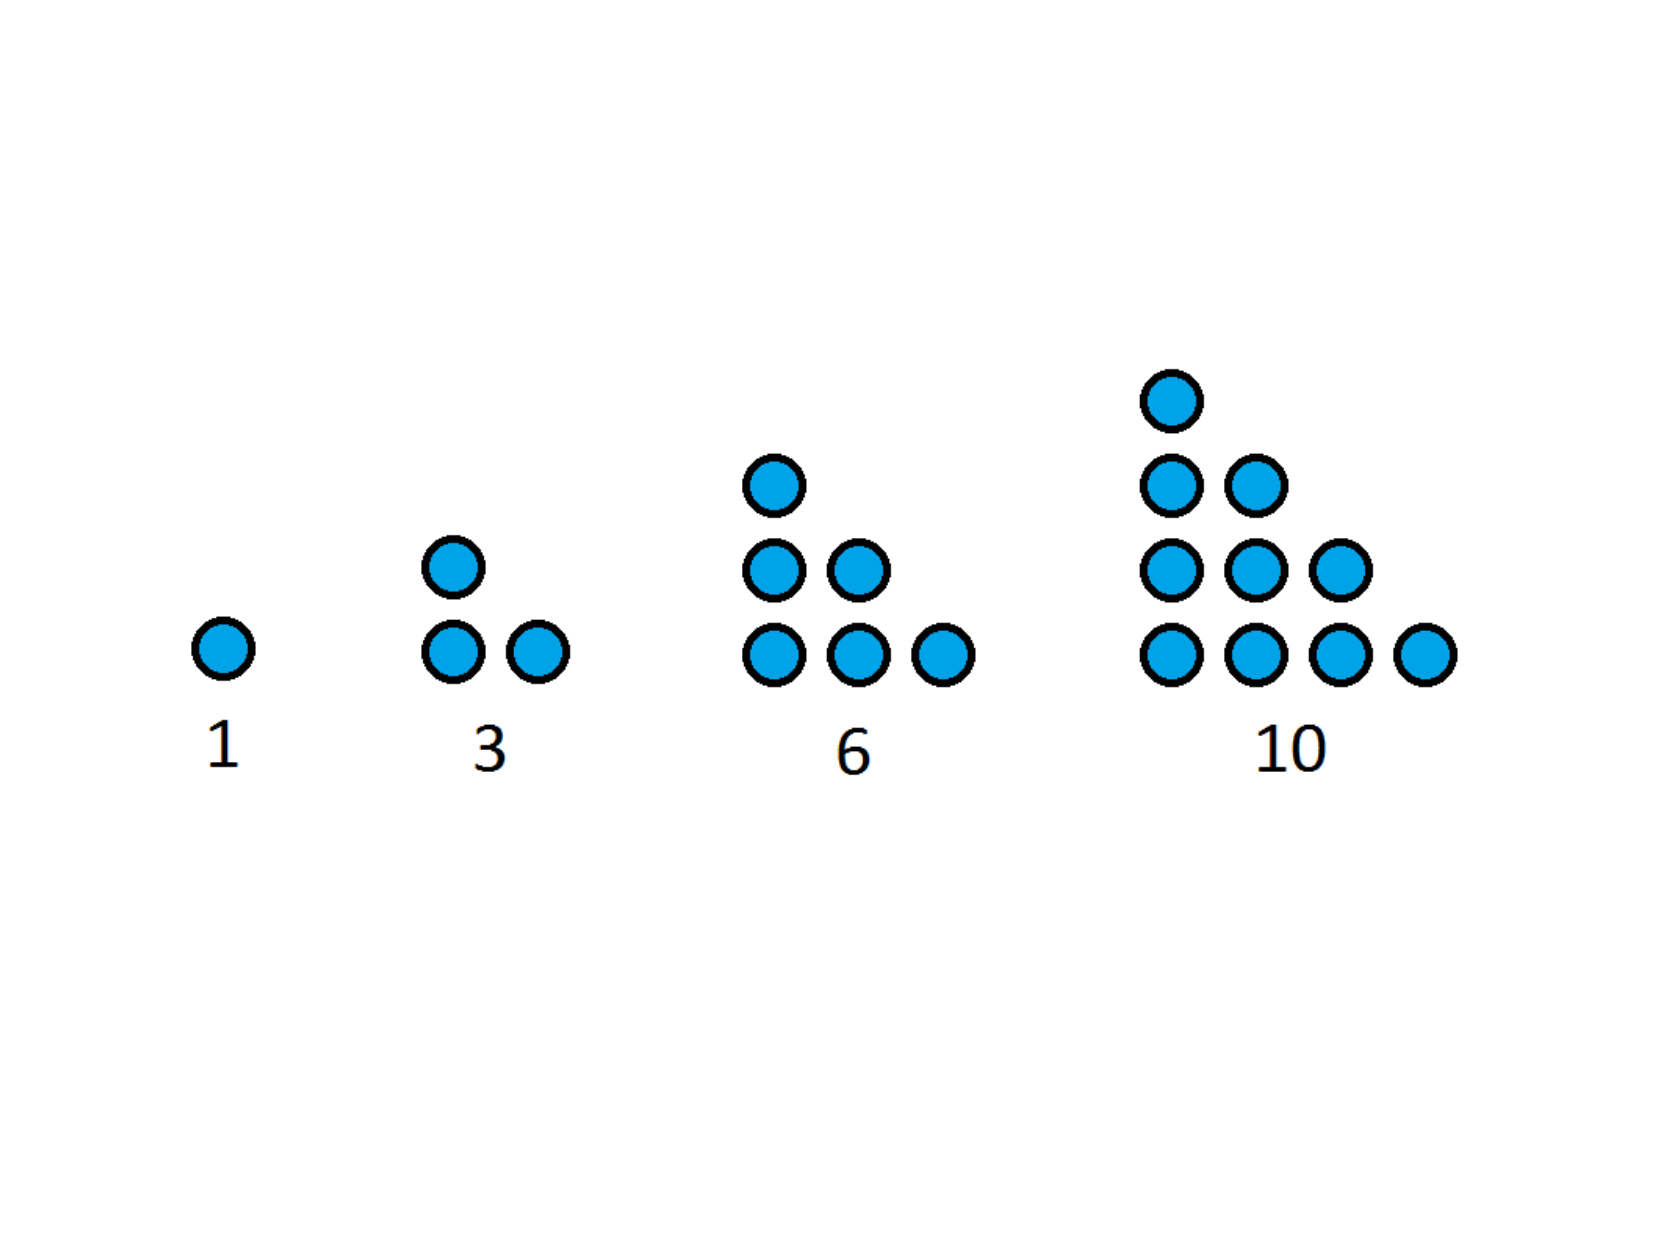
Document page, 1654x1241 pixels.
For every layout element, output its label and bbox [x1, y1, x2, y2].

picture [176, 360, 1475, 808]
